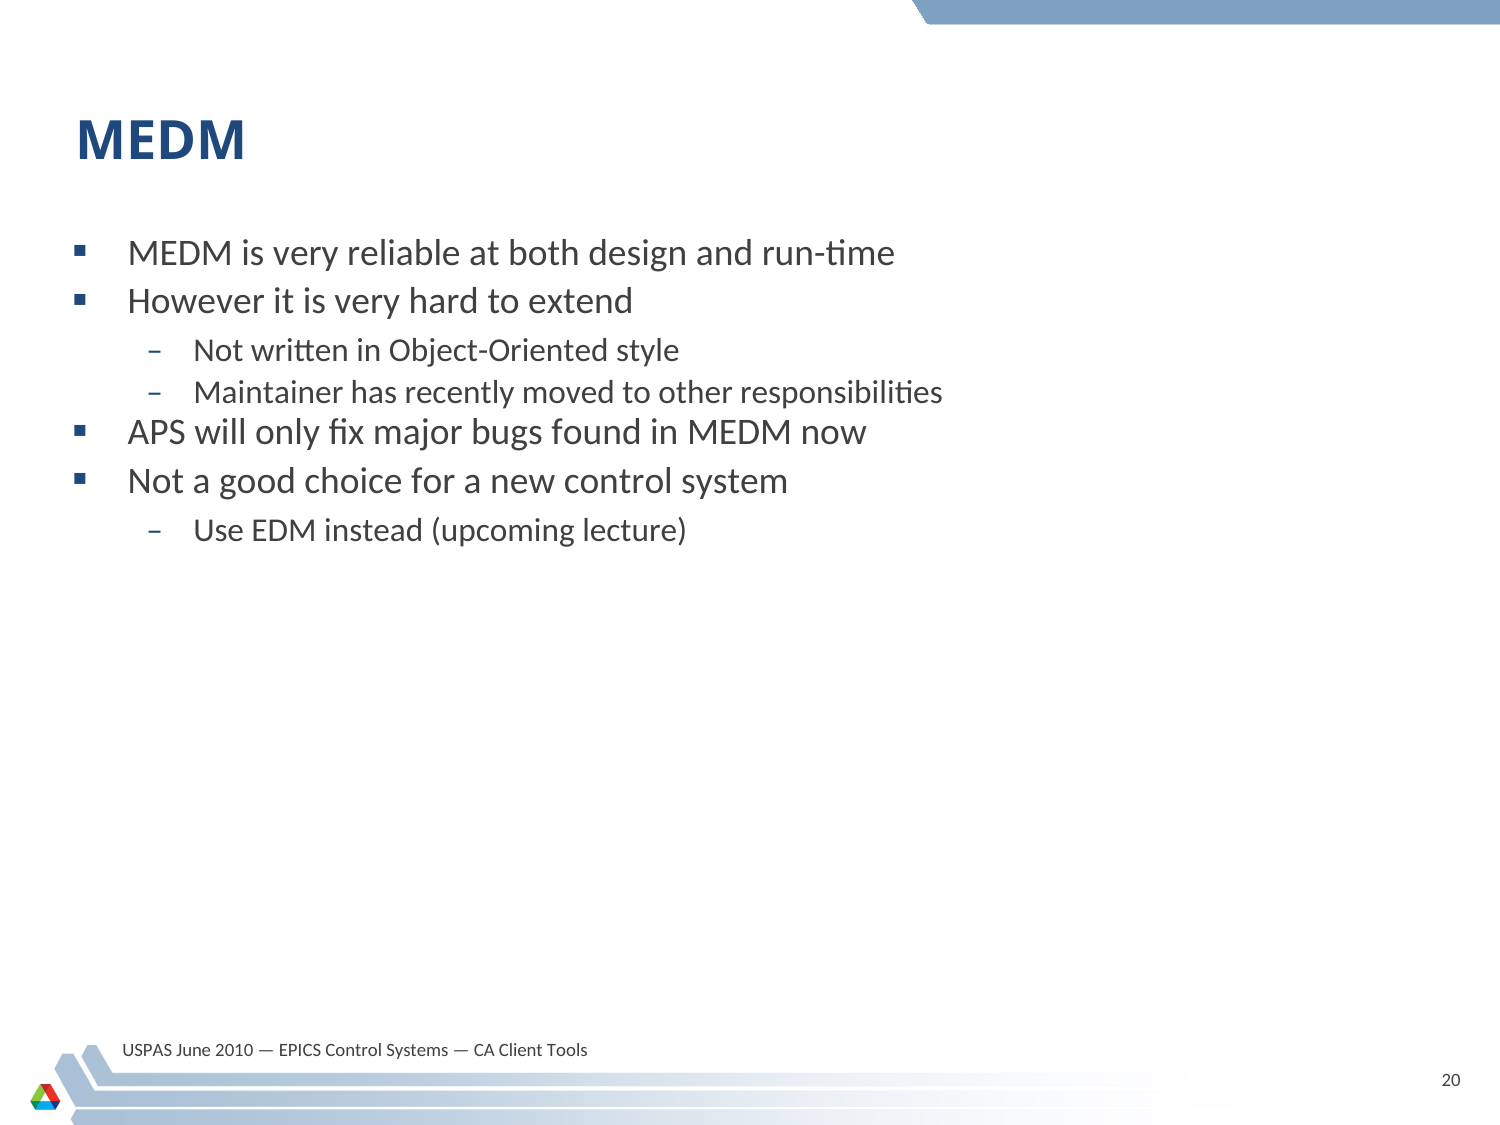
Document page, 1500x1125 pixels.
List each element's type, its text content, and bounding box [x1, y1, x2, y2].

list MEDM is very reliable at both design and run-time However it is very hard to extend Not written in Object-Oriented style Maintainer has recently moved to other responsibilities APS will only fix major bugs found in MEDM now Not a good choice for a new control system Use EDM instead (upcoming lecture) [56, 229, 1359, 741]
title MEDM [75, 45, 1426, 233]
picture [0, 0, 1500, 26]
picture [0, 1037, 1500, 1125]
